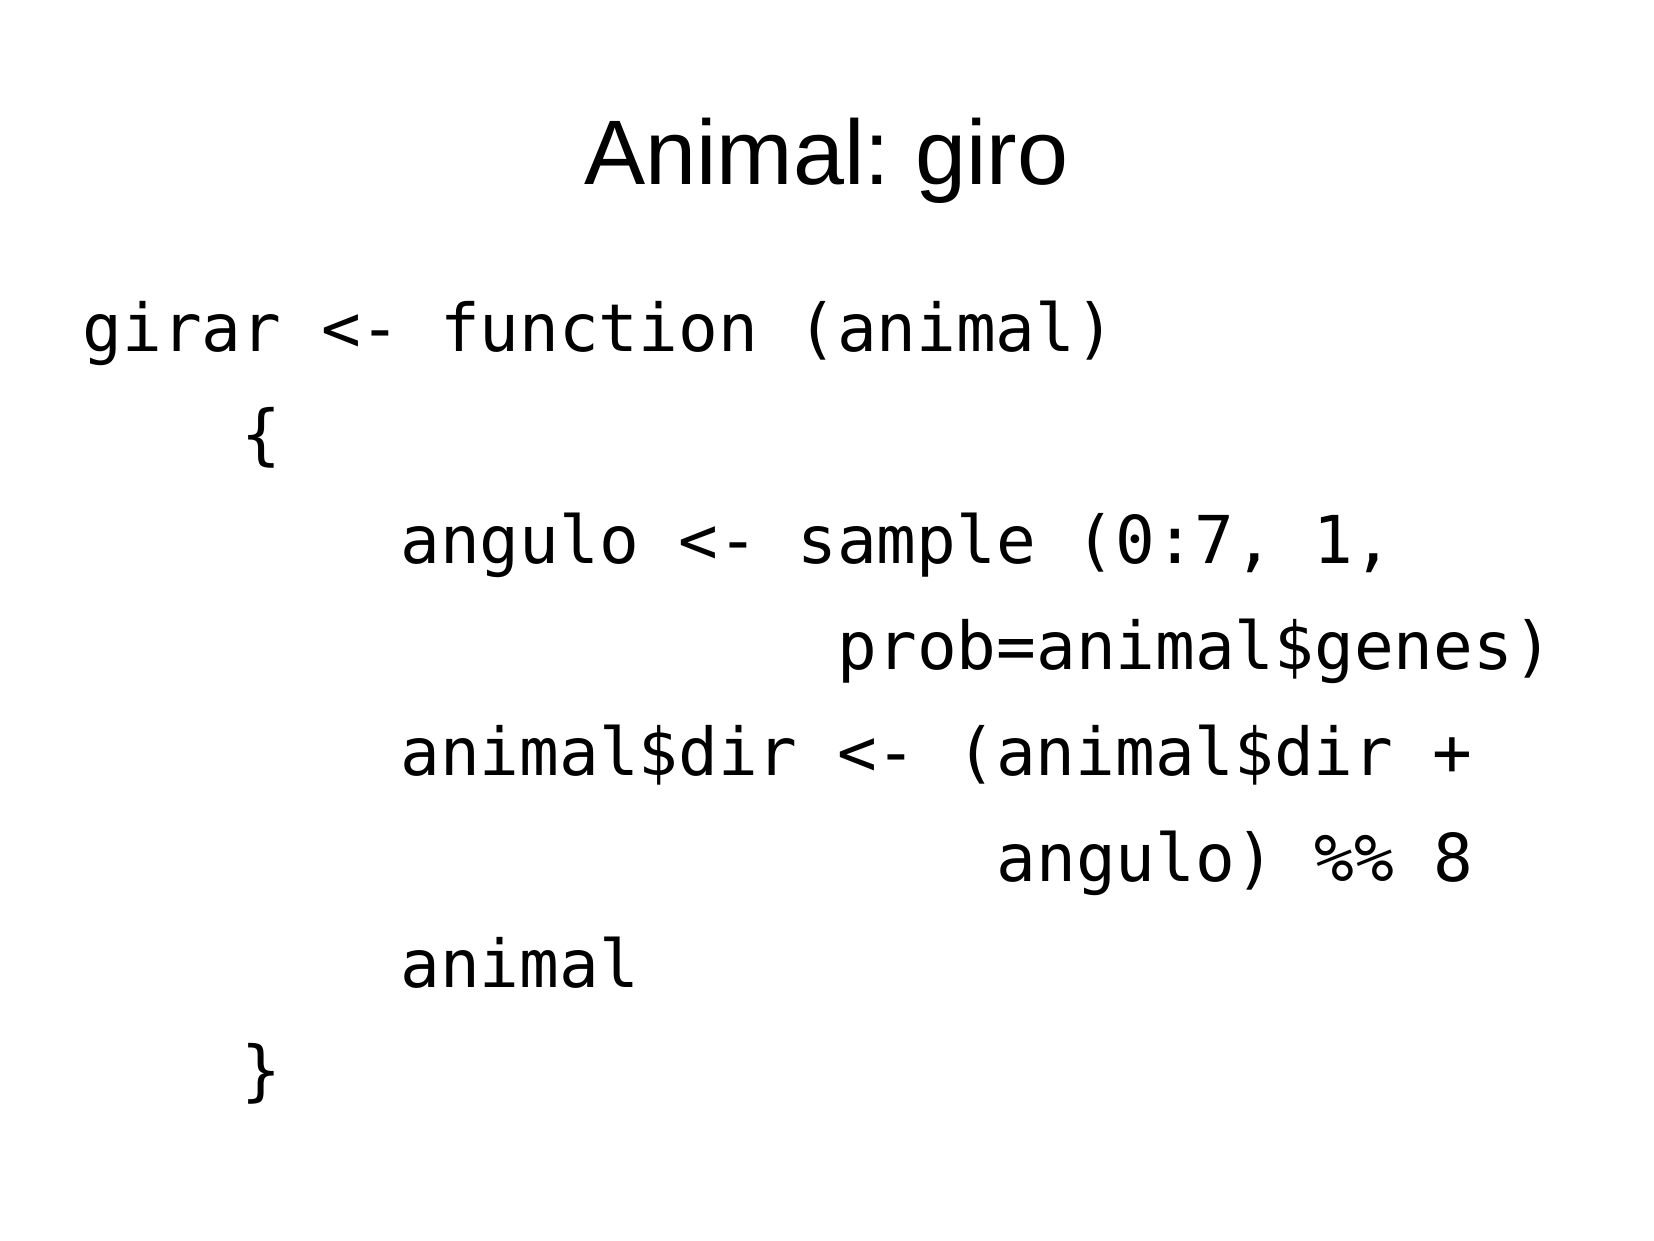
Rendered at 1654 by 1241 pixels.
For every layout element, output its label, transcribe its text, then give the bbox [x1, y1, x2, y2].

title Animal: giro [82, 49, 1571, 257]
list girar <- function (animal) { angulo <- sample (0:7, 1, prob=animal$genes) animal$dir <- (animal$dir + angulo) %% 8 animal } [82, 290, 1571, 1182]
